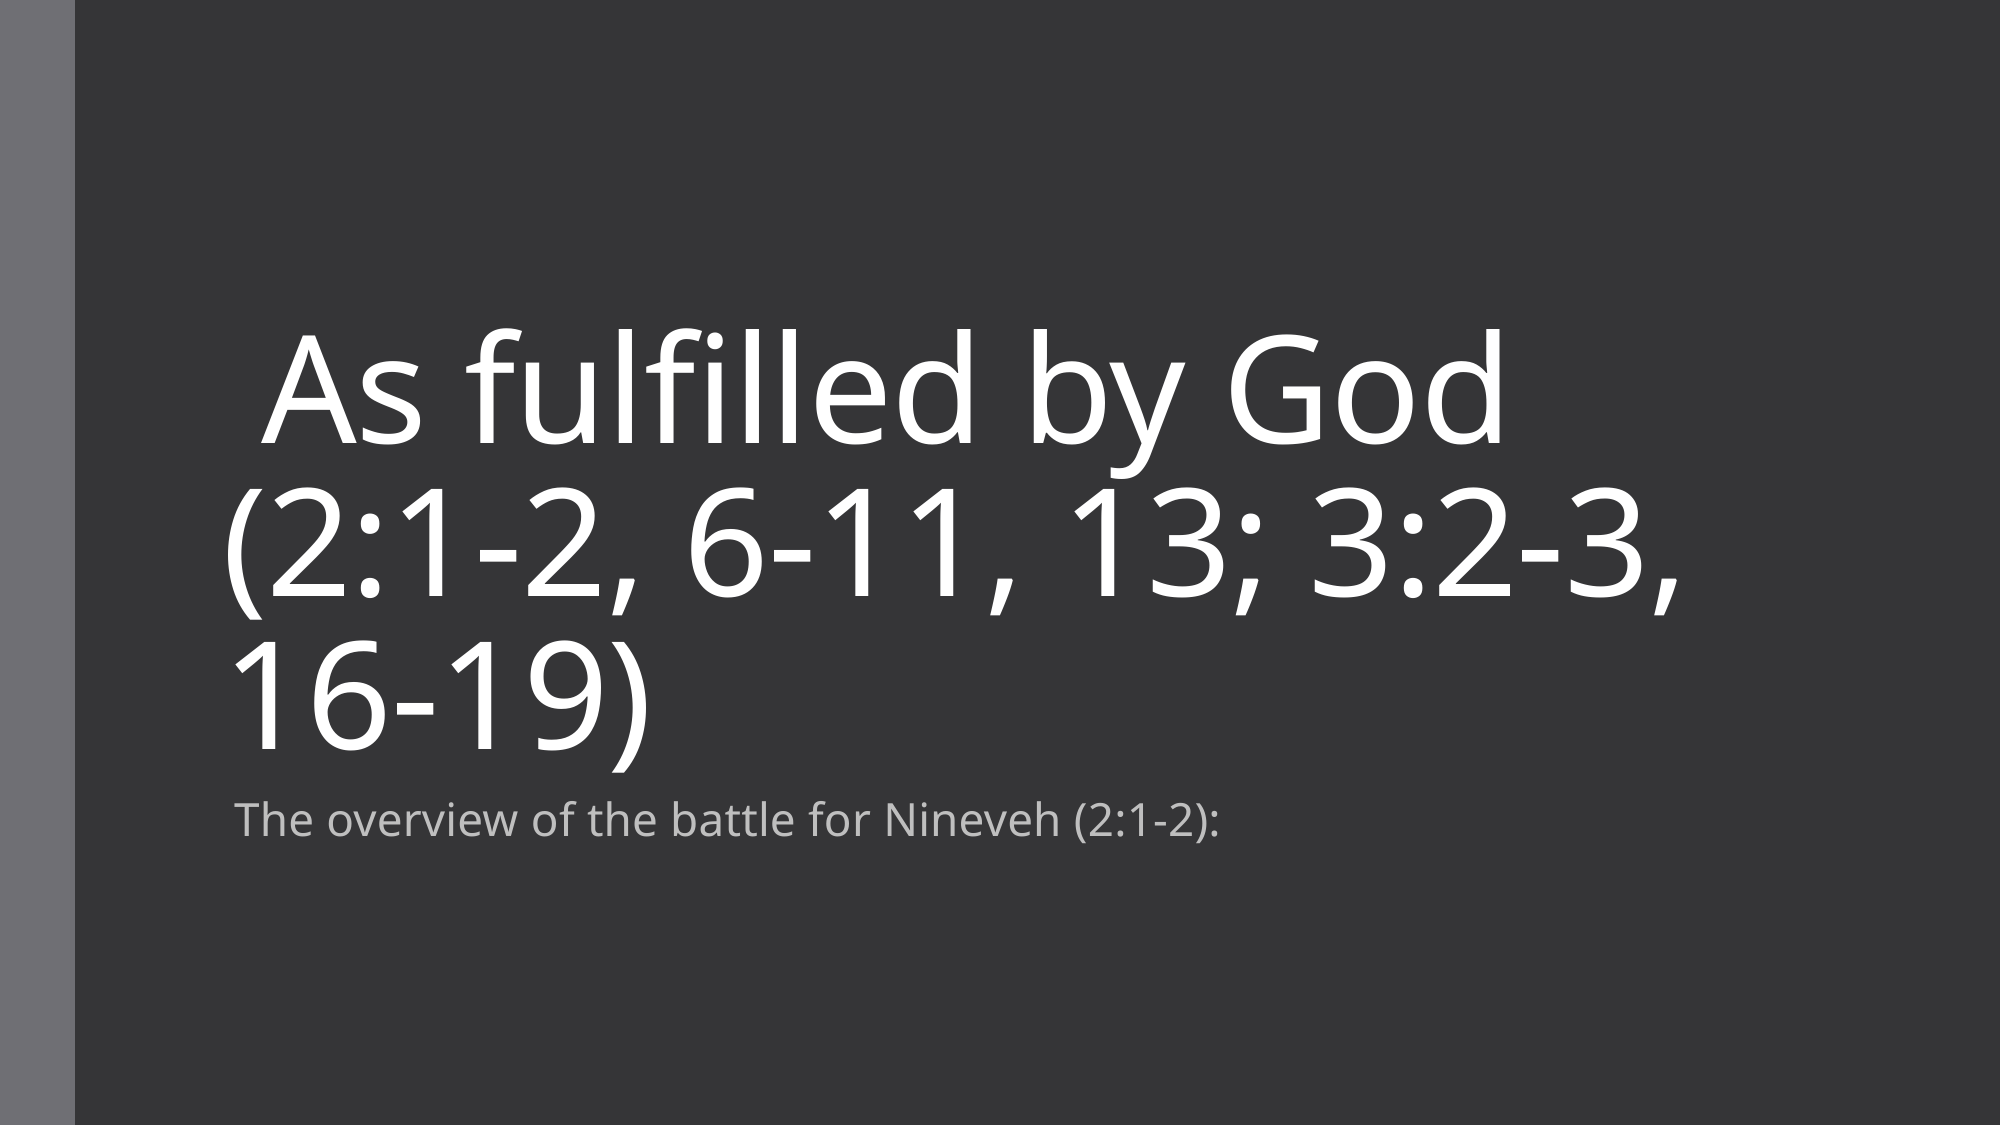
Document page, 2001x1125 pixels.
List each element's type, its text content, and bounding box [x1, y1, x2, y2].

title As fulfilled by God (2:1-2, 6-11, 13; 3:2-3, 16-19) [206, 124, 1752, 787]
subtitle The overview of the battle for Nineveh (2:1-2): [206, 787, 1752, 1066]
